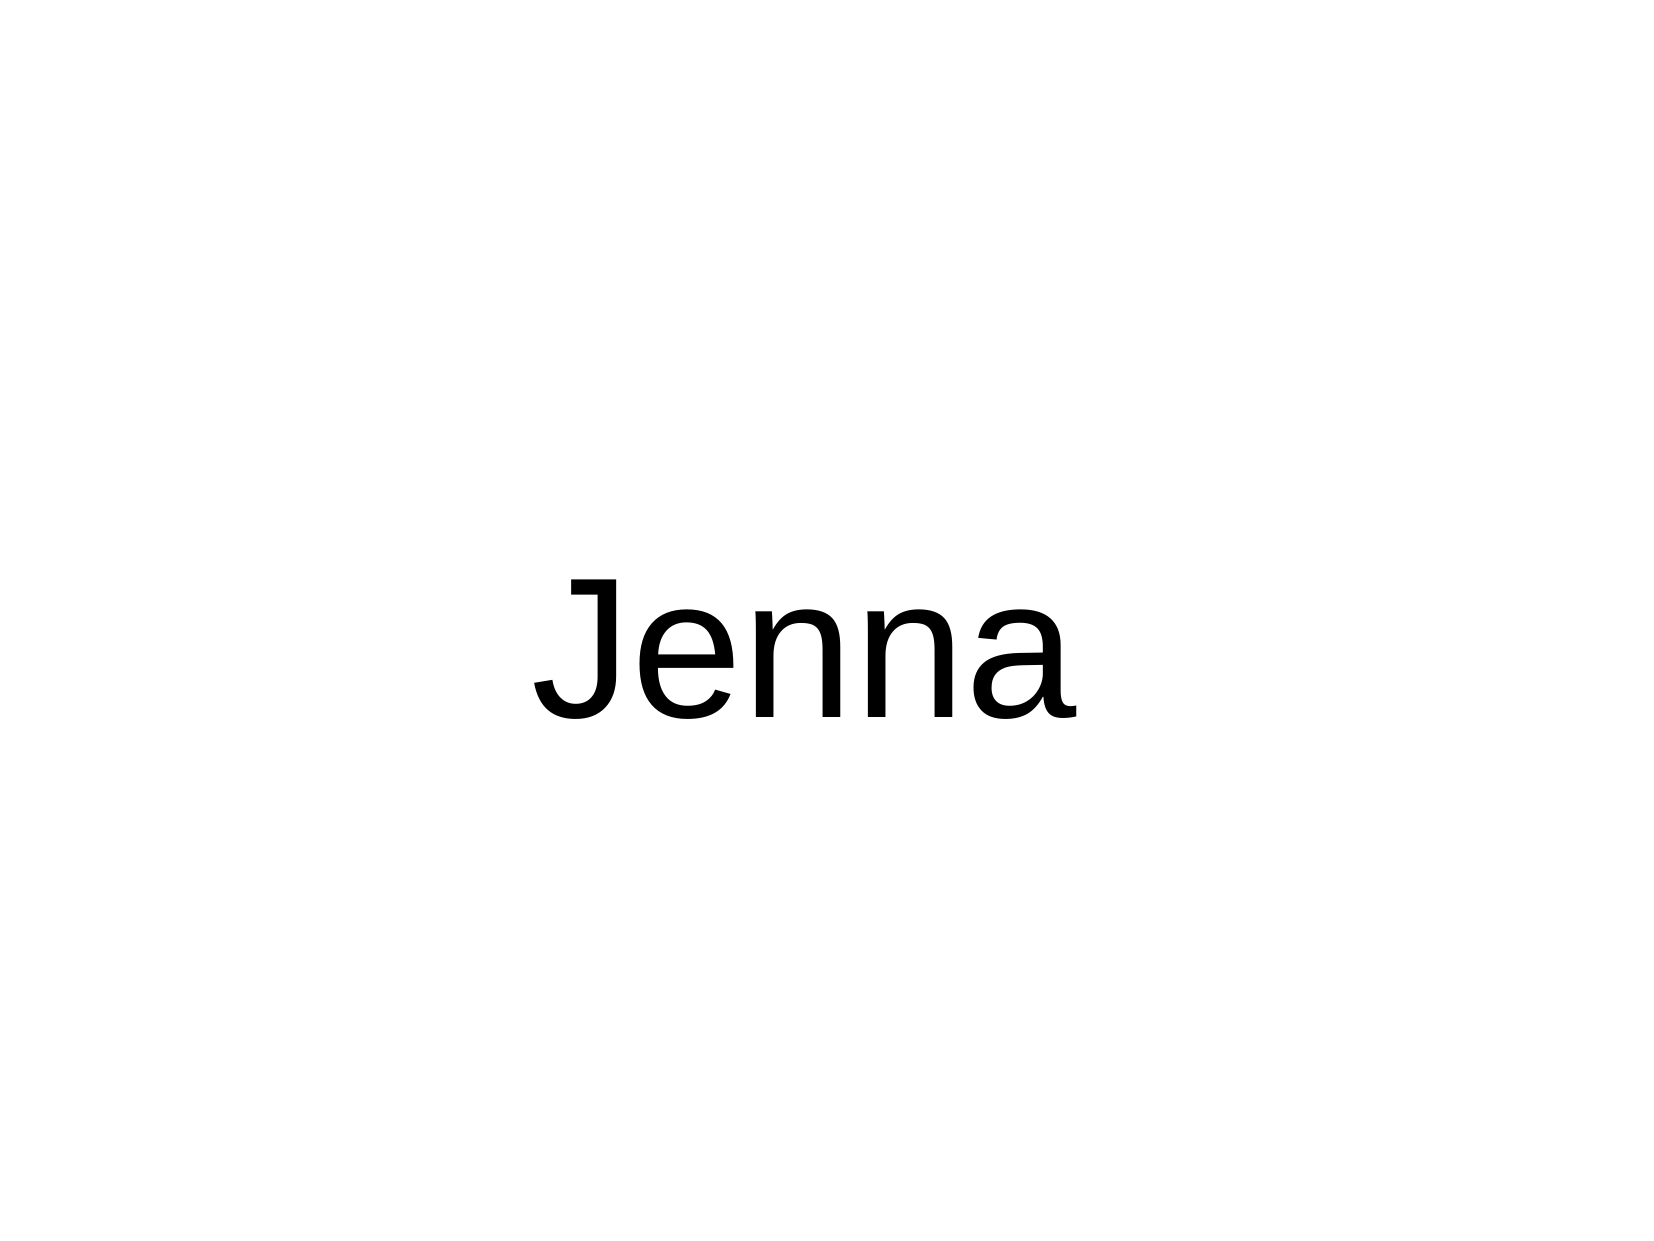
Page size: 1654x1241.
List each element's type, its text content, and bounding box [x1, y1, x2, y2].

list Jenna [70, 283, 1560, 1102]
